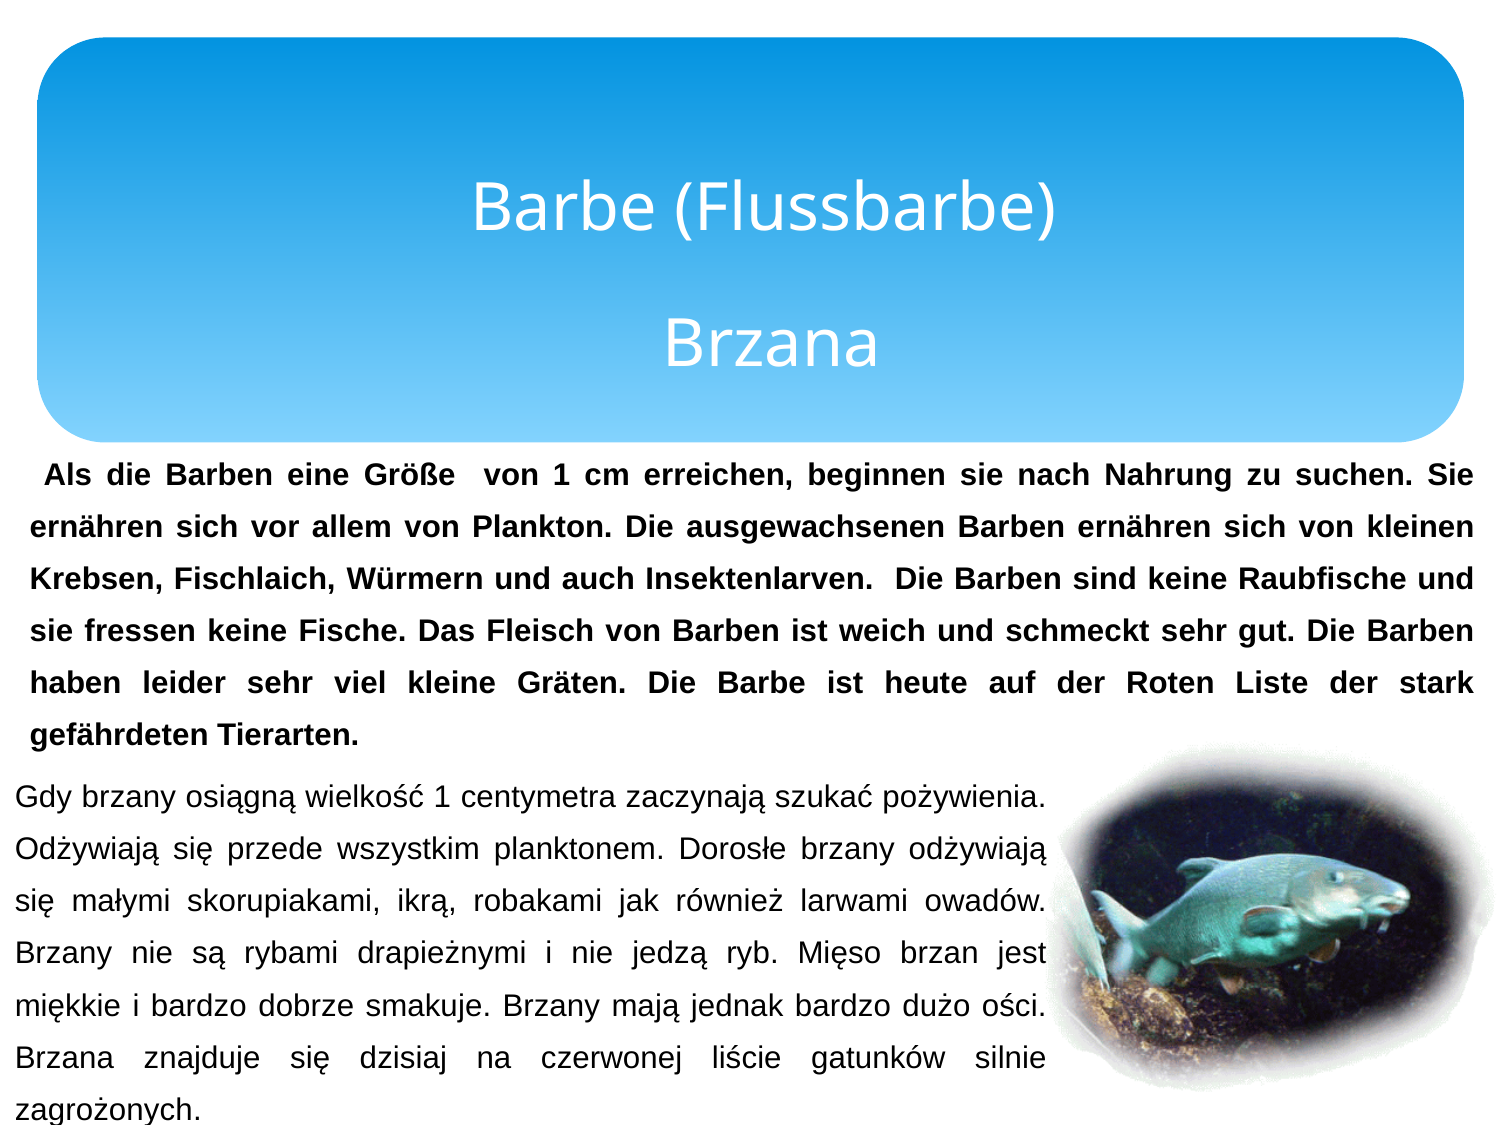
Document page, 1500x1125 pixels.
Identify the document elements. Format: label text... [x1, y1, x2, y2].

picture [1033, 738, 1500, 1093]
subtitle Als die Barben eine Größe von 1 cm erreichen, beginnen sie nach Nahrung zu suchen. Sie ernähren sich vor allem von Plankton. Die ausgewachsenen Barben ernähren sich von kleinen Krebsen, Fischlaich, Würmern und auch Insektenlarven. Die Barben sind keine Raubfische und sie fressen keine Fische. Das Fleisch von Barben ist weich und schmeckt sehr gut. Die Barben haben leider sehr viel kleine Gräten. Die Barbe ist heute auf der Roten Liste der stark gefährdeten Tierarten. [29, 442, 1477, 750]
title Barbe (Flussbarbe) Brzana [88, 115, 1439, 384]
text_box Gdy brzany osiągną wielkość 1 centymetra zaczynają szukać pożywienia. Odżywiają się przede wszystkim planktonem. Dorosłe brzany odżywiają się małymi skorupiakami, ikrą, robakami jak również larwami owadów. Brzany nie są rybami drapieżnymi i nie jedzą ryb. Mięso brzan jest miękkie i bardzo dobrze smakuje. Brzany mają jednak bardzo dużo ości. Brzana znajduje się dzisiaj na czerwonej liście gatunków silnie zagrożonych. [0, 754, 1063, 1117]
